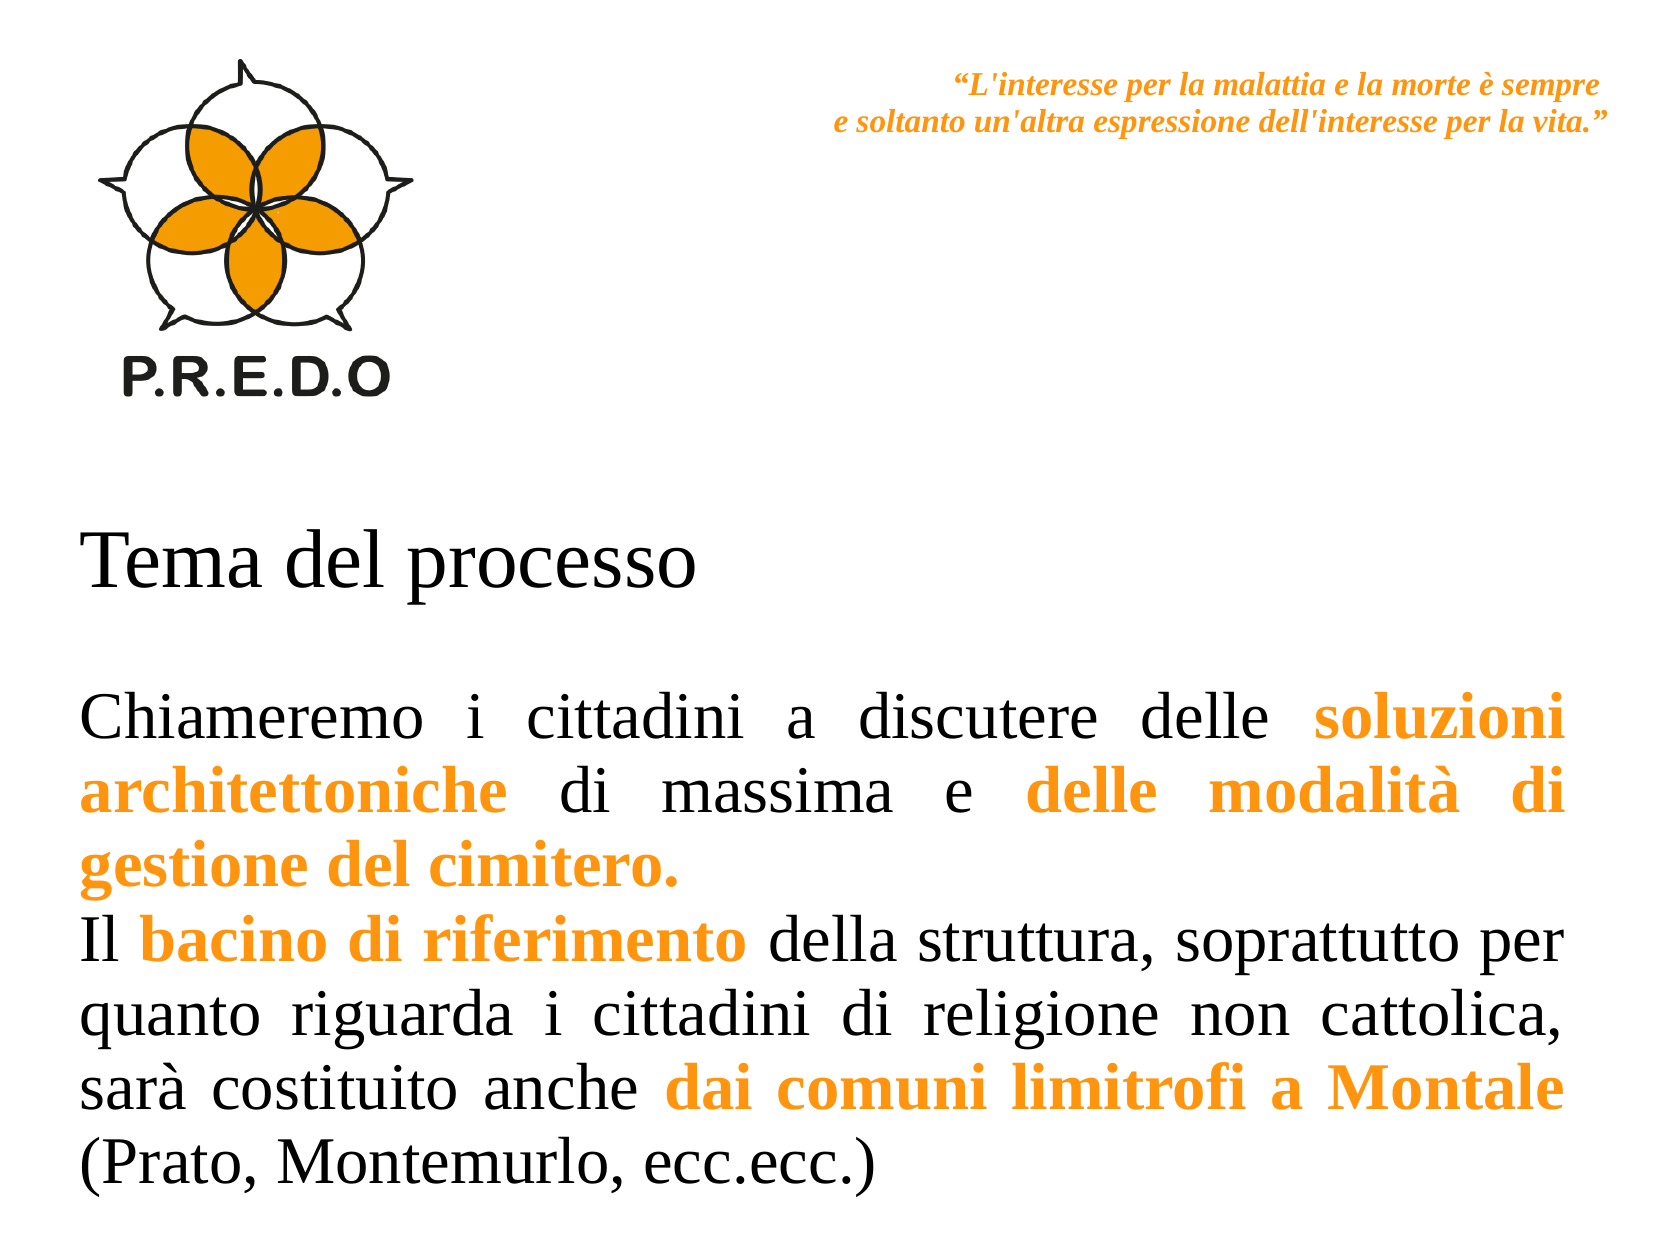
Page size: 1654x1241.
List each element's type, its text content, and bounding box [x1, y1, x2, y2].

picture [97, 58, 414, 397]
text_box “L'interesse per la malattia e la morte è sempre e soltanto un'altra espressione dell'interesse per la vita.” [818, 58, 1625, 148]
text_box Tema del processo Chiameremo i cittadini a discutere delle soluzioni architettoniche di massima e delle modalità di gestione del cimitero. Il bacino di riferimento della struttura, soprattutto per quanto riguarda i cittadini di religione non cattolica, sarà costituito anche dai comuni limitrofi a Montale (Prato, Montemurlo, ecc.ecc.) [64, 413, 1595, 1241]
